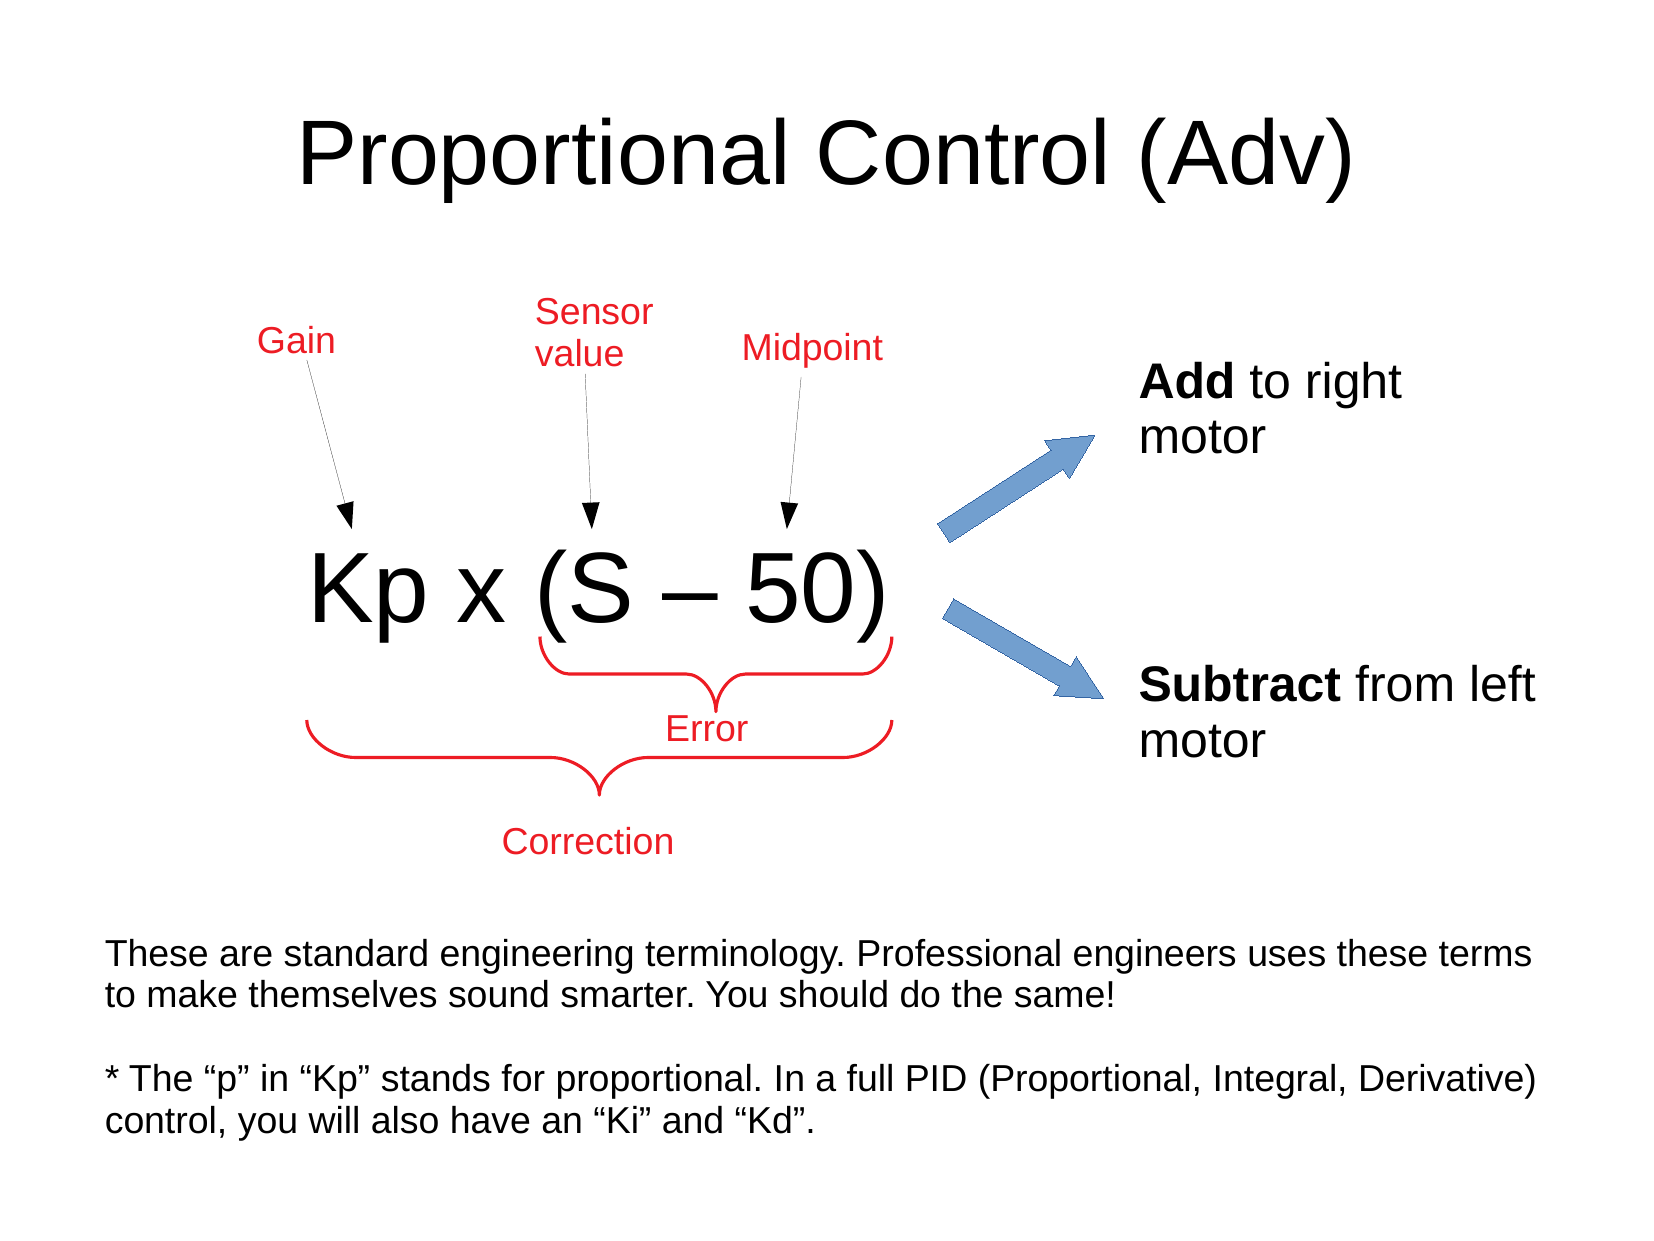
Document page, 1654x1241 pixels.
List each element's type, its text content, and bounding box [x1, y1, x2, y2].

text_box [937, 435, 1095, 543]
text_box [942, 598, 1104, 699]
text_box Subtract from left motor [1123, 649, 1559, 832]
text_box Sensor value [520, 283, 701, 383]
text_box Midpoint [726, 318, 907, 376]
text_box Kp x (S – 50) [111, 524, 1087, 652]
text_box Add to right motor [1123, 345, 1424, 472]
text_box Error [650, 700, 876, 800]
text_box These are standard engineering terminology. Professional engineers uses these terms to make themselves sound smarter. You should do the same! * The “p” in “Kp” stands for proportional. In a full PID (Proportional, Integral, Derivative) control, you will also have an “Ki” and “Kd”. [90, 924, 1561, 1150]
text_box Gain [242, 312, 421, 390]
text_box Correction [486, 813, 712, 912]
title Proportional Control (Adv) [82, 49, 1571, 257]
